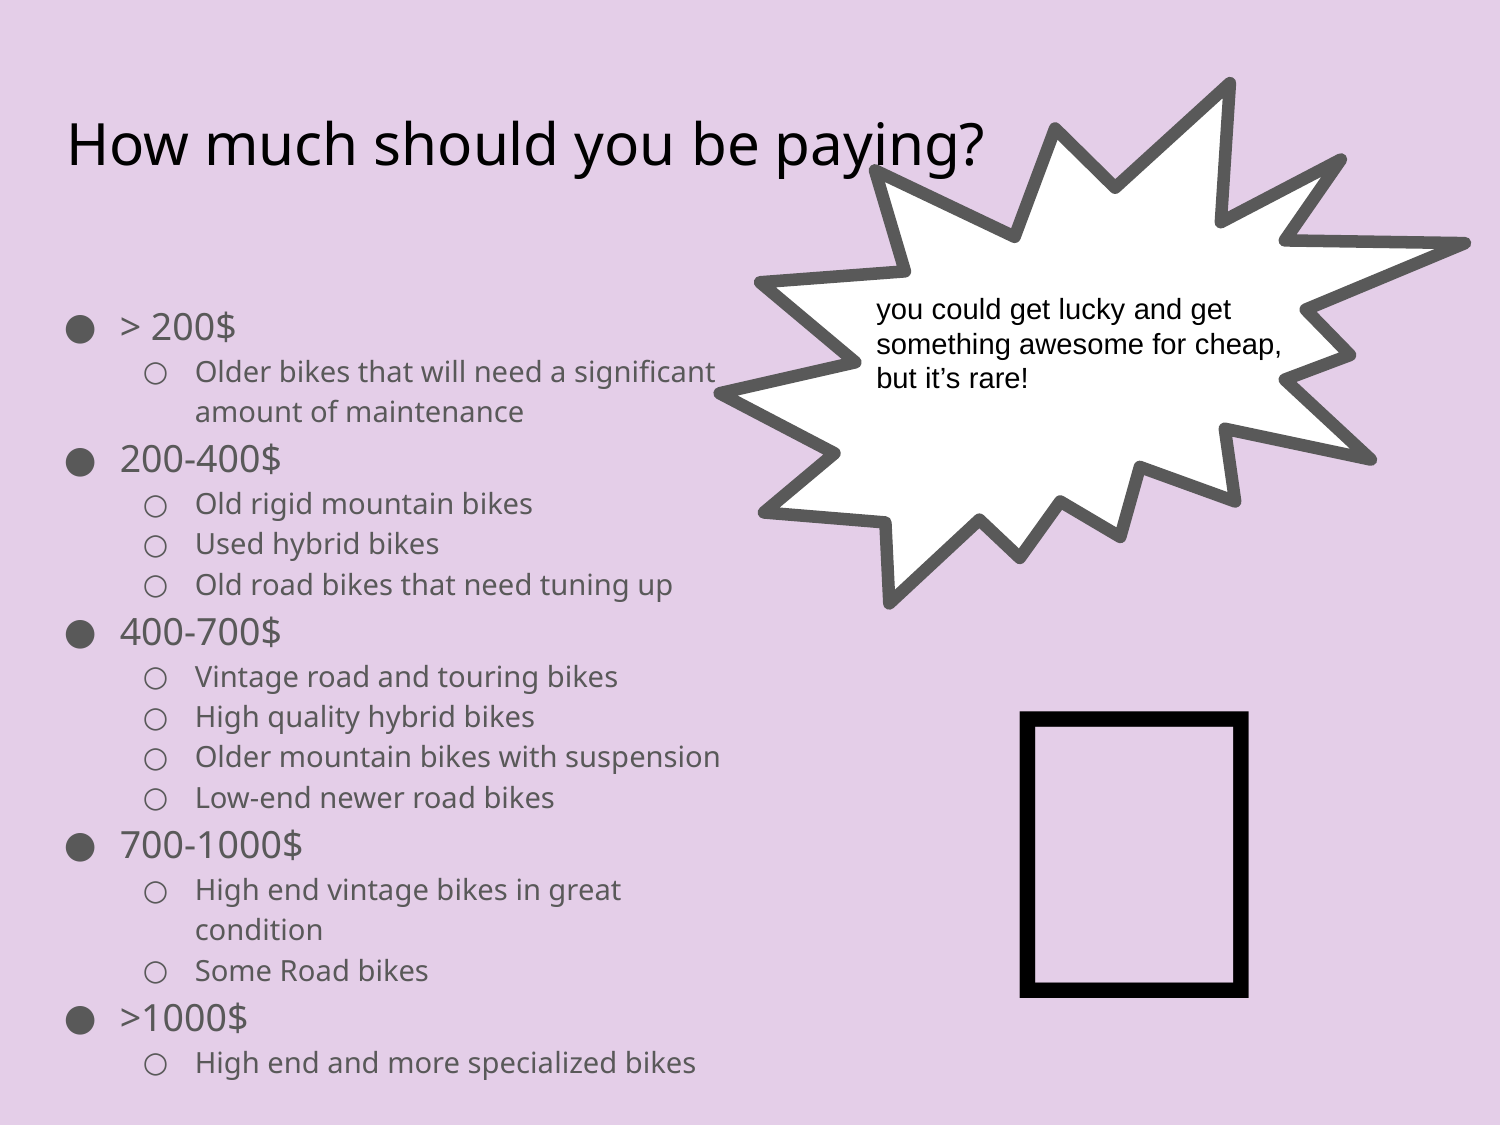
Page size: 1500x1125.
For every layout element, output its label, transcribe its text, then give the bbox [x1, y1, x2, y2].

text_box [1308, 311, 1351, 371]
text_box [869, 83, 1465, 309]
text_box you could get lucky and get something awesome for cheap, but it’s rare! [861, 274, 1308, 410]
text_box [719, 274, 1371, 604]
title How much should you be paying? [1222, 92, 1449, 218]
list > 200$ Older bikes that will need a significant amount of maintenance 200-400$ Old rigid mountain bikes Used hybrid bikes Old road bikes that need tuning up 400-700$ Vintage road and touring bikes High quality hybrid bikes Older mountain bikes with suspension Low-end newer road bikes 700-1000$ High end vintage bikes in great condition Some Road bikes >1000$ High end and more specialized bikes [29, 280, 759, 1103]
text_box 🤑 [963, 567, 1353, 1098]
title How much should you be paying? [51, 92, 1219, 218]
